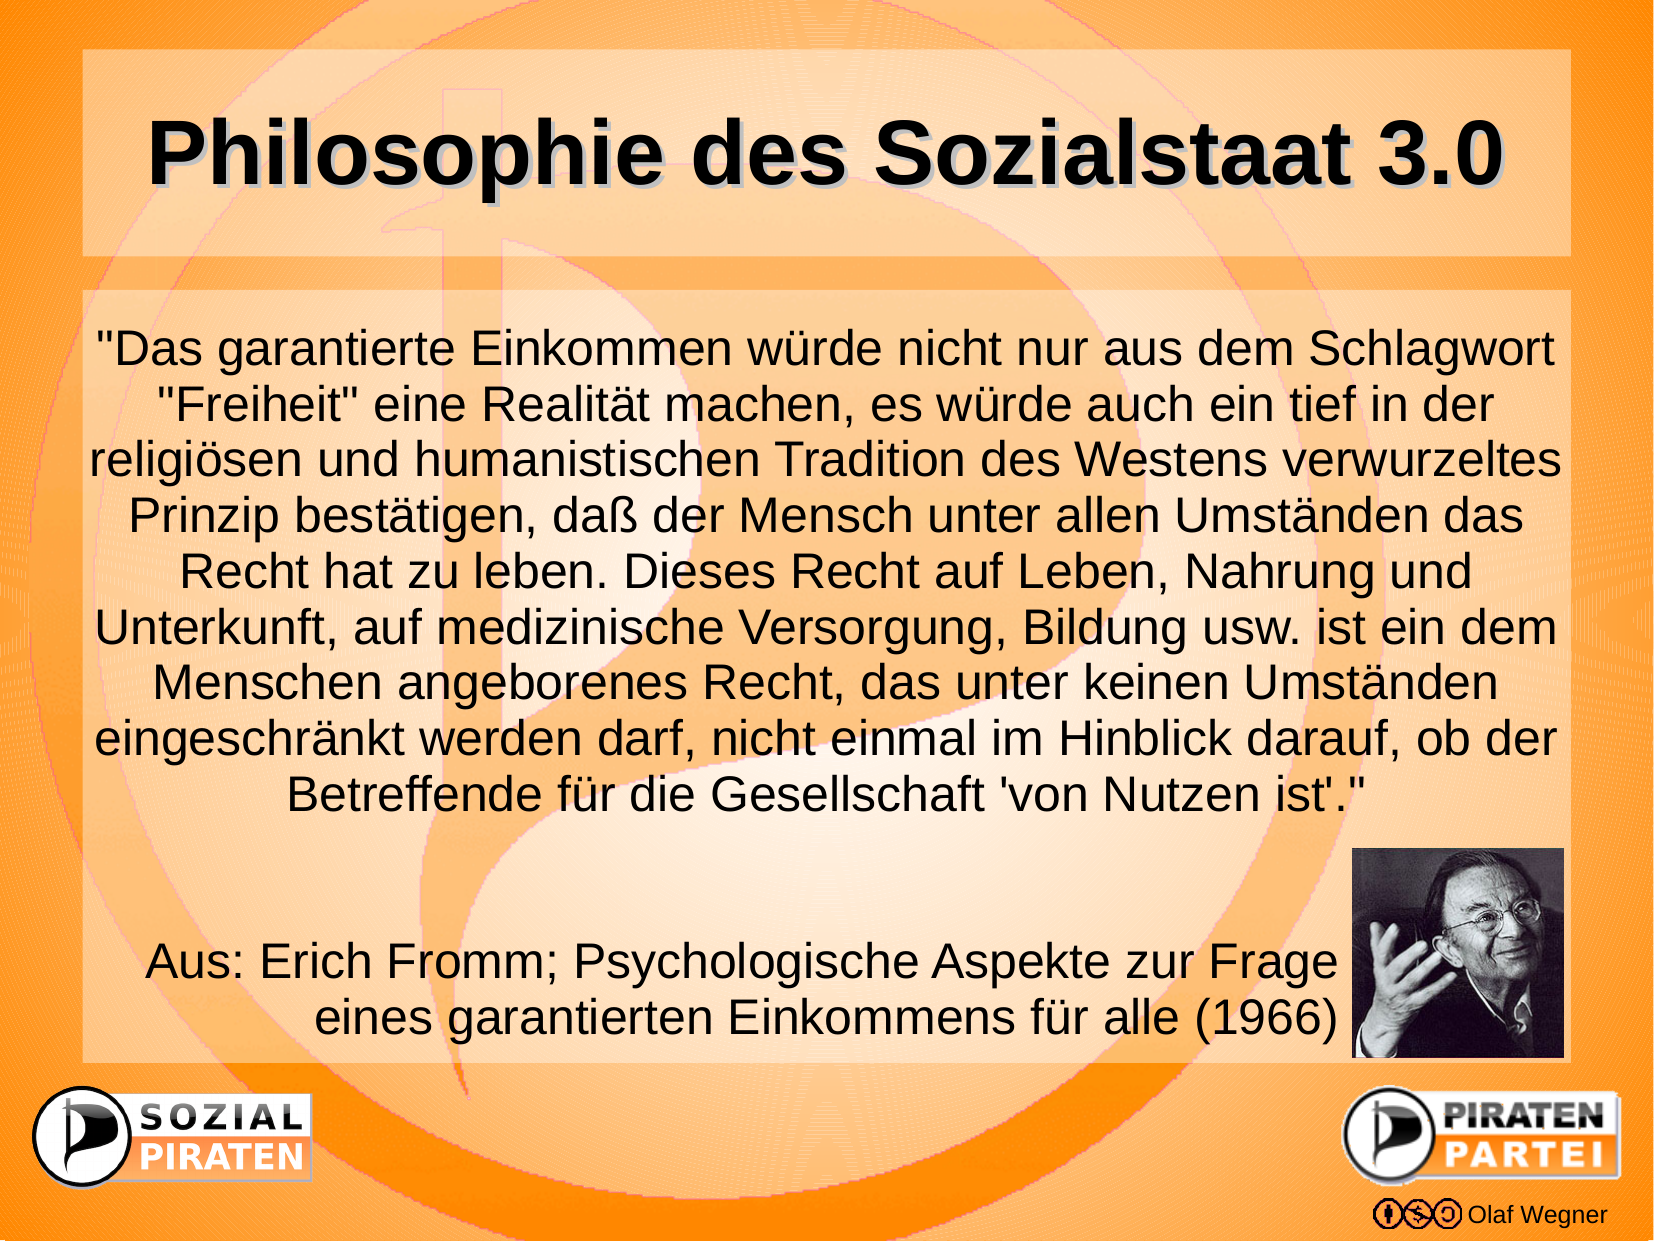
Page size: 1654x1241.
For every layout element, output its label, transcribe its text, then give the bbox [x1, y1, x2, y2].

picture [1352, 848, 1564, 1058]
text_box Olaf Wegner [1452, 1193, 1623, 1237]
subtitle "Das garantierte Einkommen würde nicht nur aus dem Schlagwort "Freiheit" eine Realität machen, es würde auch ein tief in der religiösen und humanistischen Tradition des Westens verwurzeltes Prinzip bestätigen, daß der Mensch unter allen Umständen das Recht hat zu leben. Dieses Recht auf Leben, Nahrung und Unterkunft, auf medizinische Versorgung, Bildung usw. ist ein dem Menschen angeborenes Recht, das unter keinen Umständen eingeschränkt werden darf, nicht einmal im Hinblick darauf, ob der Betreffende für die Gesellschaft 'von Nutzen ist'." Aus: Erich Fromm; Psychologische Aspekte zur Frage eines garantierten Einkommens für alle (1966) [82, 290, 1571, 1075]
picture [29, 0, 1623, 1241]
title Philosophie des Sozialstaat 3.0 [82, 49, 1571, 257]
